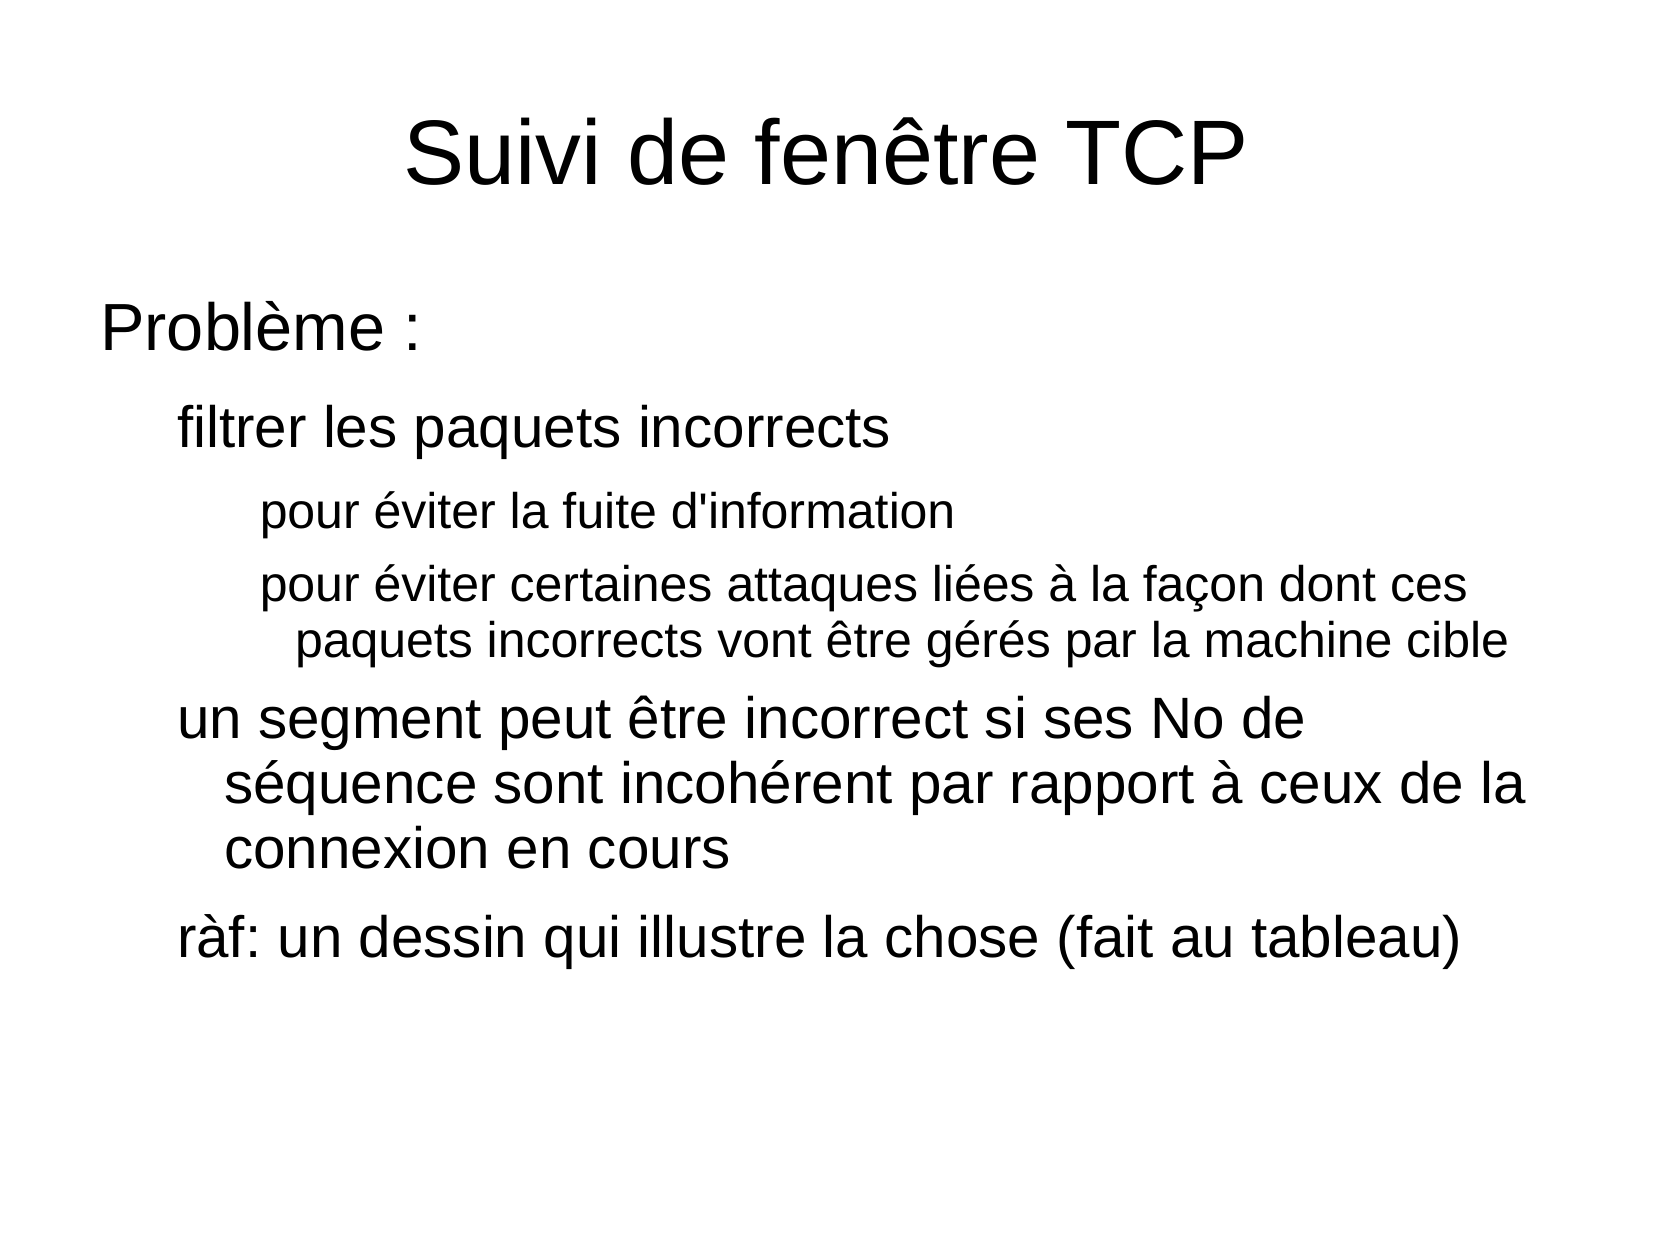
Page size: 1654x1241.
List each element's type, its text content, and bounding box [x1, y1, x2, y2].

list Problème : filtrer les paquets incorrects pour éviter la fuite d'information pour éviter certaines attaques liées à la façon dont ces paquets incorrects vont être gérés par la machine cible un segment peut être incorrect si ses No de séquence sont incohérent par rapport à ceux de la connexion en cours ràf: un dessin qui illustre la chose (fait au tableau) [82, 290, 1571, 1109]
title Suivi de fenêtre TCP [82, 49, 1571, 257]
